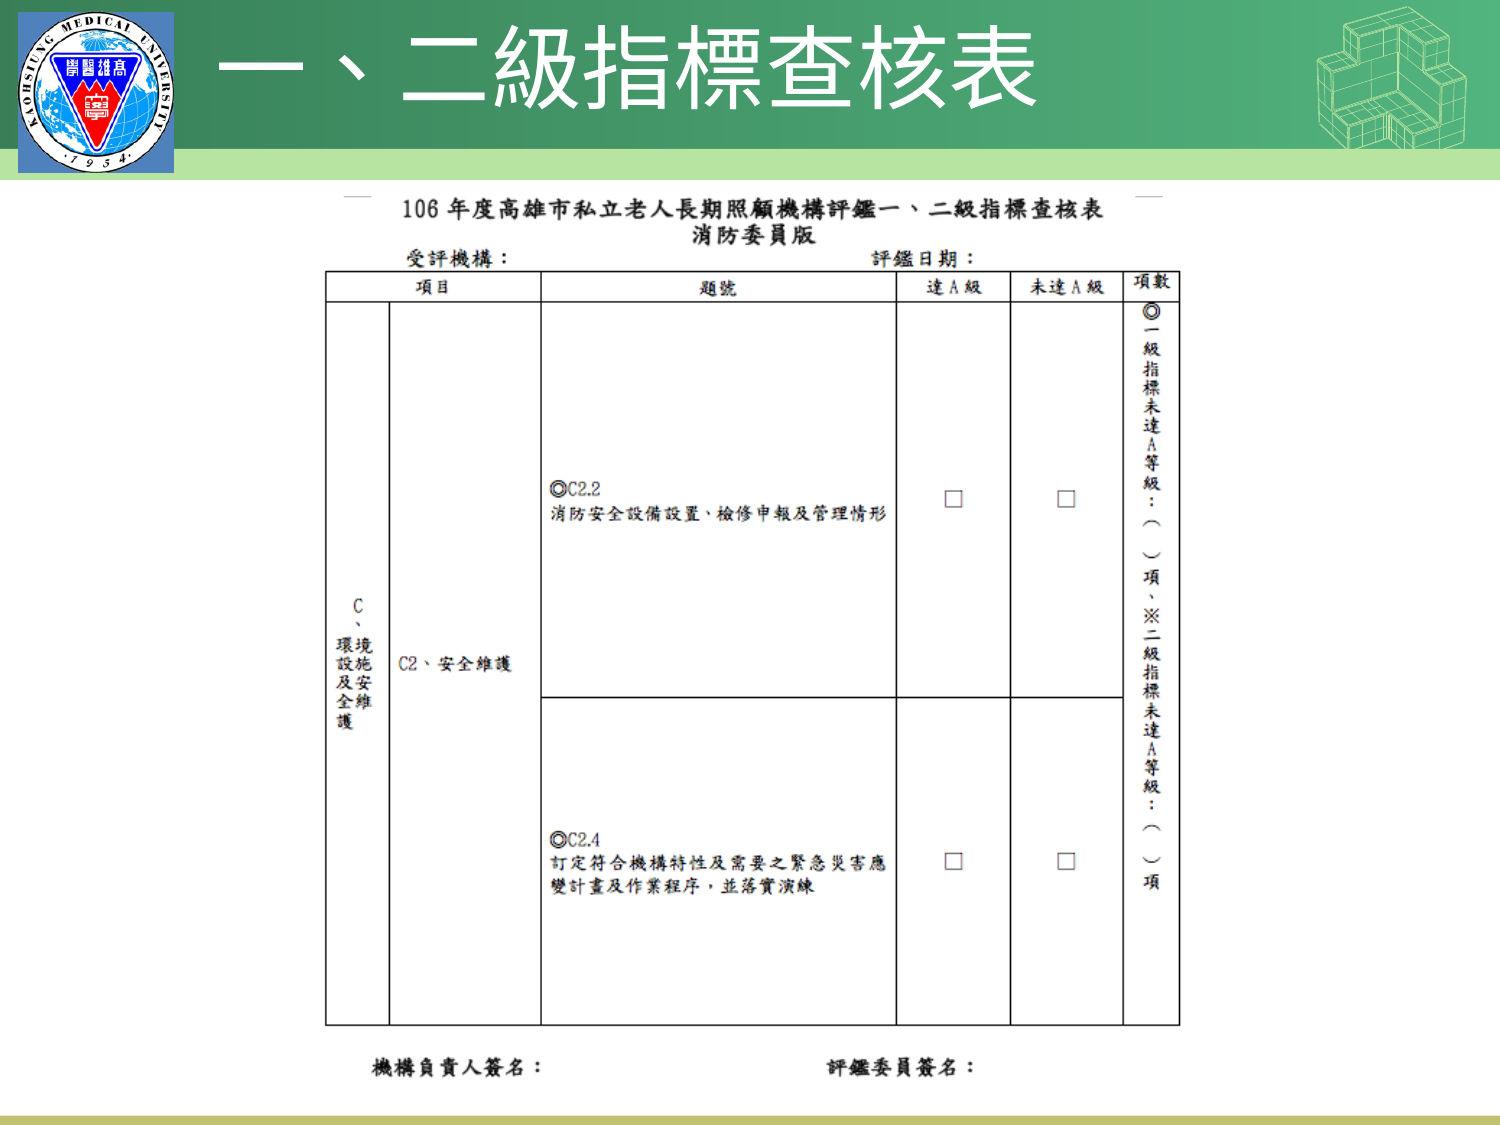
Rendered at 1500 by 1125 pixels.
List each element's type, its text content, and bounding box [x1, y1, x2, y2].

picture [17, 11, 174, 173]
title 一、二級指標查核表 [200, 0, 1313, 141]
picture [321, 196, 1192, 1094]
